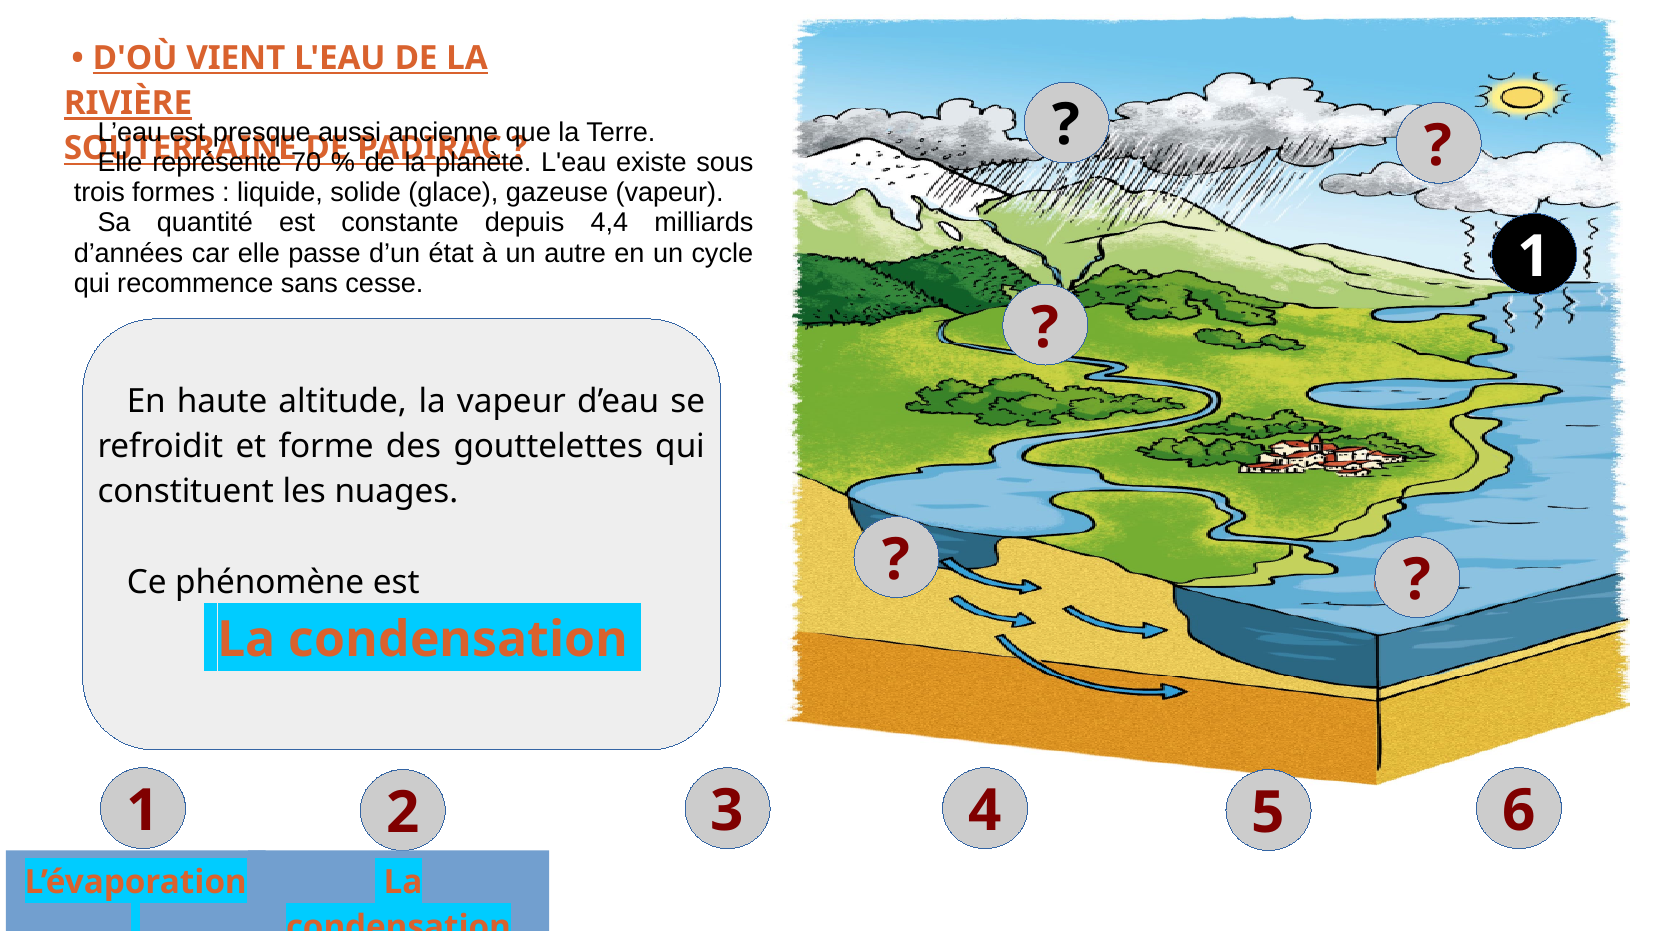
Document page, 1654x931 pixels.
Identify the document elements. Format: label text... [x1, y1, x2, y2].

text_box 4 [942, 767, 1028, 849]
text_box [127, 318, 676, 324]
text_box 2 [360, 769, 446, 850]
picture [779, 8, 1630, 792]
text_box 6 [1476, 767, 1562, 849]
text_box ? [1024, 82, 1110, 163]
text_box 1 [1491, 213, 1577, 295]
text_box ? [1396, 102, 1482, 184]
text_box La condensation [248, 850, 550, 912]
text_box 1 [100, 767, 186, 849]
text_box L’eau est presque aussi ancienne que la Terre. Elle représente 70 % de la planète. L'eau existe sous trois formes : liquide, solide (glace), gazeuse (vapeur). Sa quantité est constante depuis 4,4 milliards d’années car elle passe d’un état à un autre en un cycle qui recommence sans cesse. [47, 109, 768, 308]
text_box L’évaporation [5, 850, 248, 912]
text_box ? [853, 516, 940, 598]
text_box 3 [685, 767, 771, 849]
text_box En haute altitude, la vapeur d’eau se refroidit et forme des gouttelettes qui constituent les nuages. Ce phénomène est La condensation [82, 324, 721, 756]
text_box • D'OÙ VIENT L'EAU DE LA RIVIÈRE SOUTERRAINE DE PADIRAC ? [48, 26, 556, 109]
text_box ? [1374, 536, 1460, 618]
text_box ? [1002, 284, 1088, 366]
text_box 5 [1225, 769, 1312, 851]
